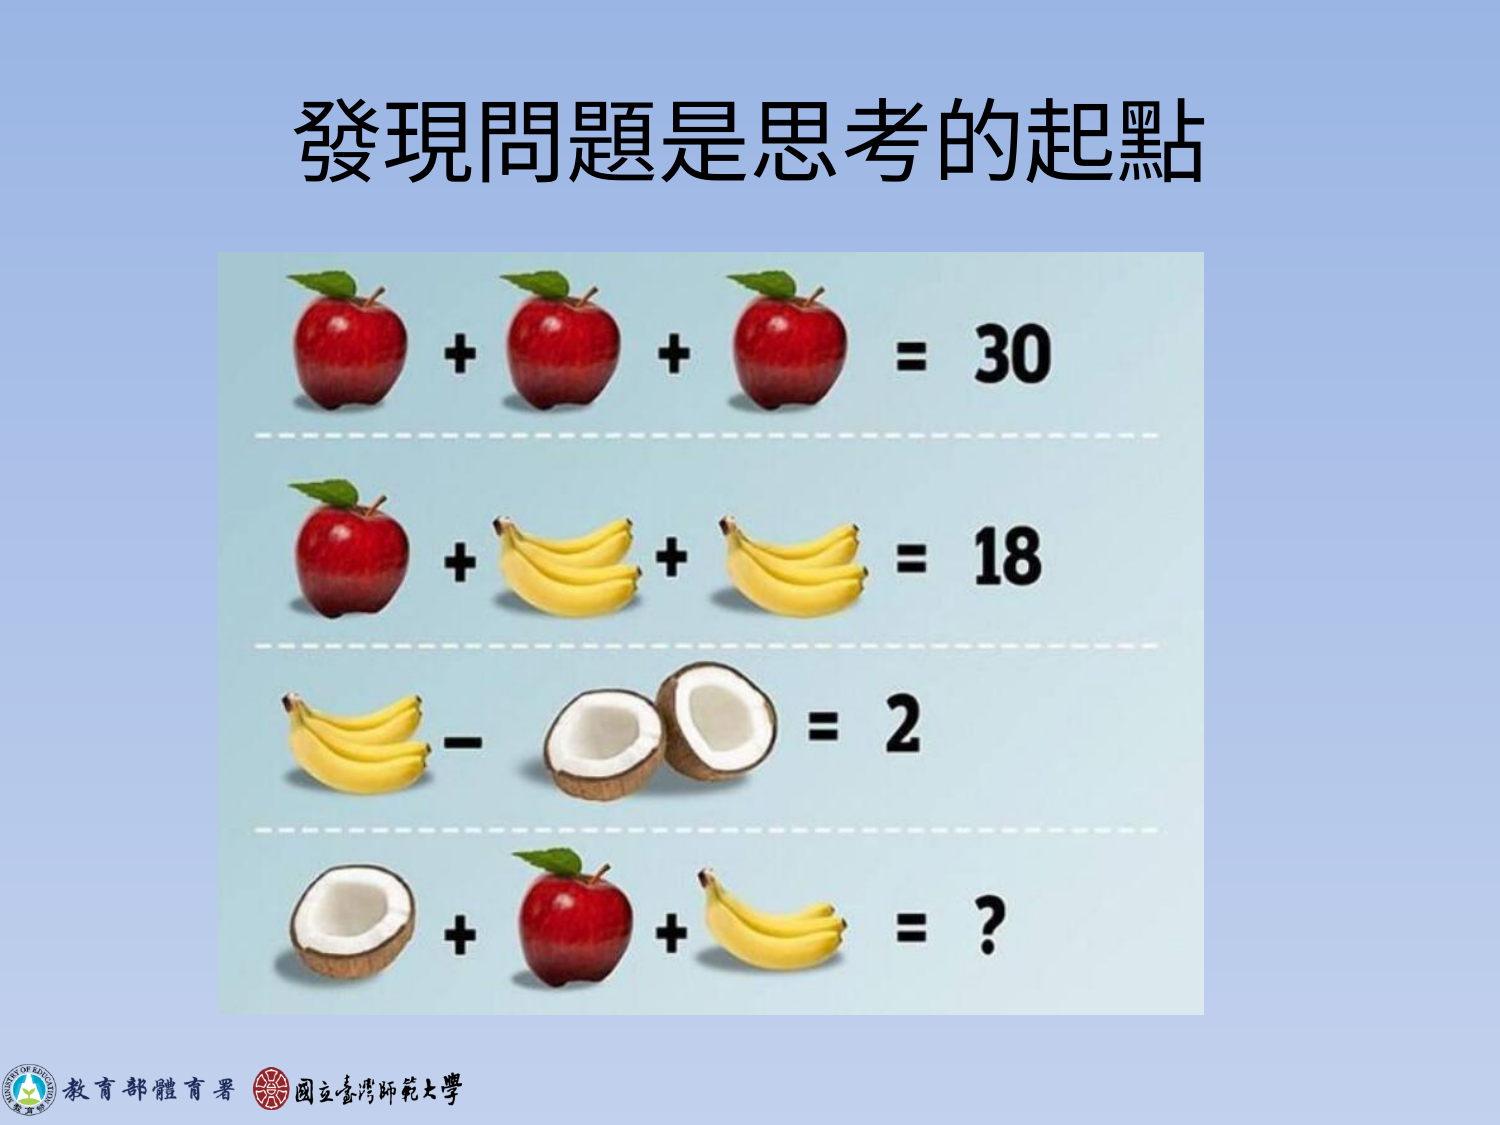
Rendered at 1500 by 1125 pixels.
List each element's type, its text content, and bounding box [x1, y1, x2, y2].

title 發現問題是思考的起點 [75, 45, 1426, 233]
picture [218, 252, 1204, 1015]
